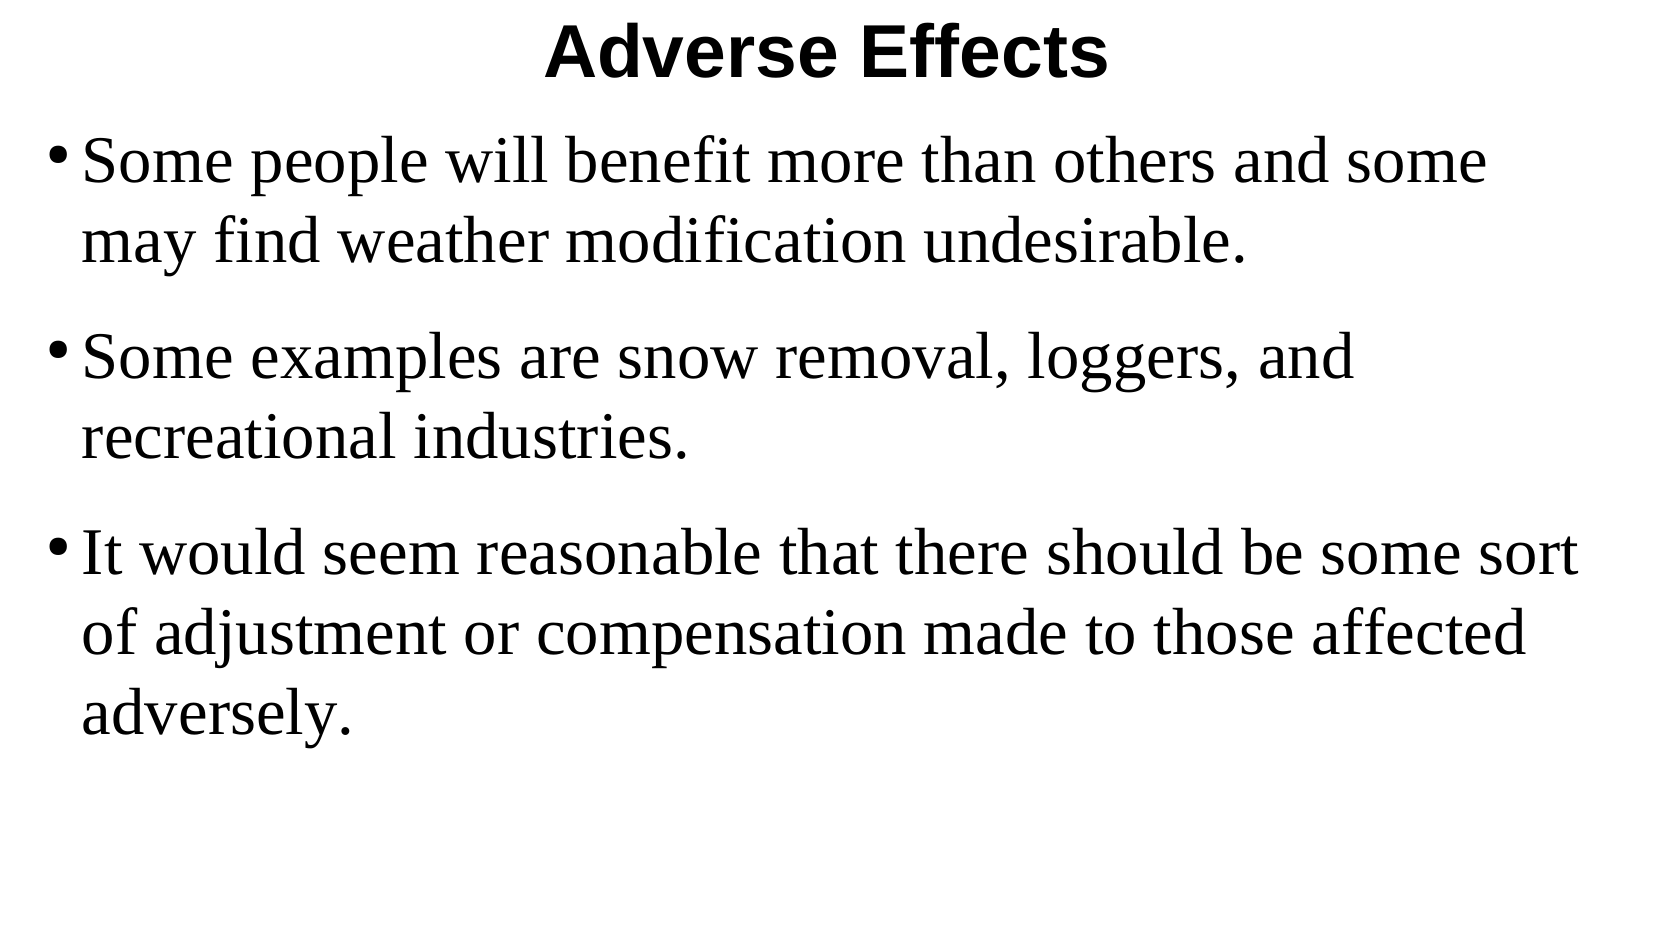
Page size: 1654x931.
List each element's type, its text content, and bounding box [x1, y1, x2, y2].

title Adverse Effects [0, 0, 1654, 107]
text_box Some people will benefit more than others and some may find weather modification undesirable. Some examples are snow removal, loggers, and recreational industries. It would seem reasonable that there should be some sort of adjustment or compensation made to those affected adversely. [31, 108, 1616, 782]
